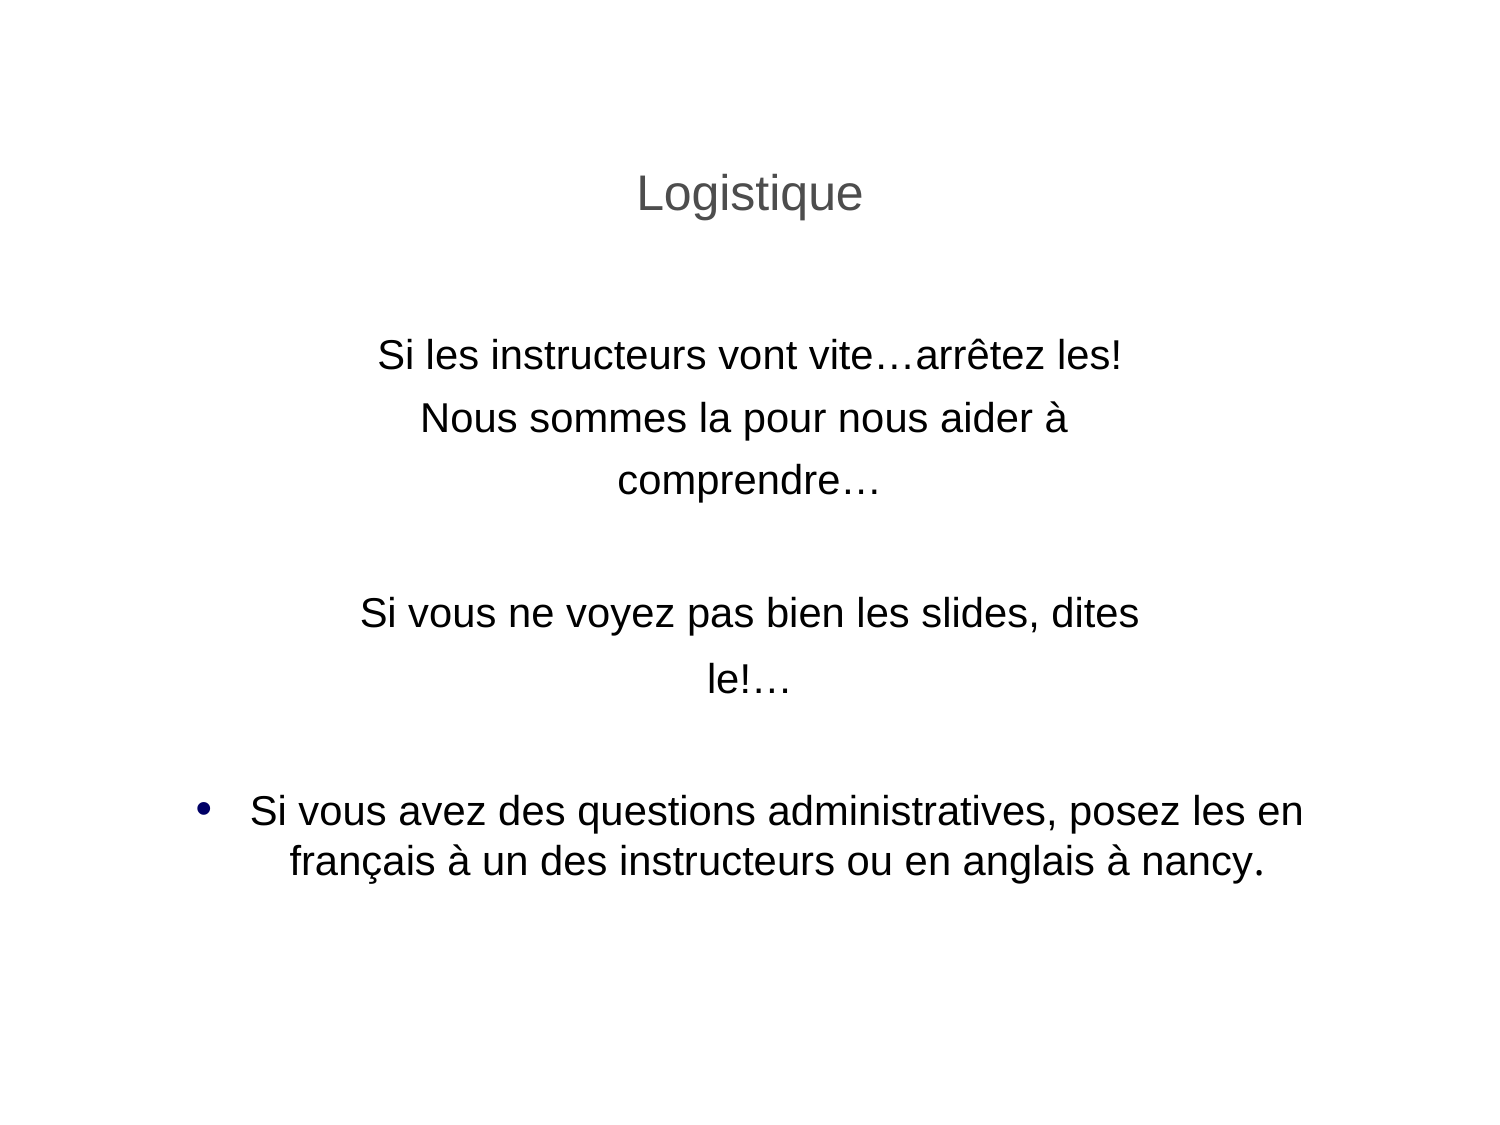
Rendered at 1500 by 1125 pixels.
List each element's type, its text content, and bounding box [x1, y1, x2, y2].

title Logistique [112, 157, 1388, 230]
list Si les instructeurs vont vite…arrêtez les! Nous sommes la pour nous aider à comprendre… Si vous ne voyez pas bien les slides, dites le!… Si vous avez des questions administratives, posez les en français à un des instructeurs ou en anglais à nancy. [112, 324, 1388, 903]
